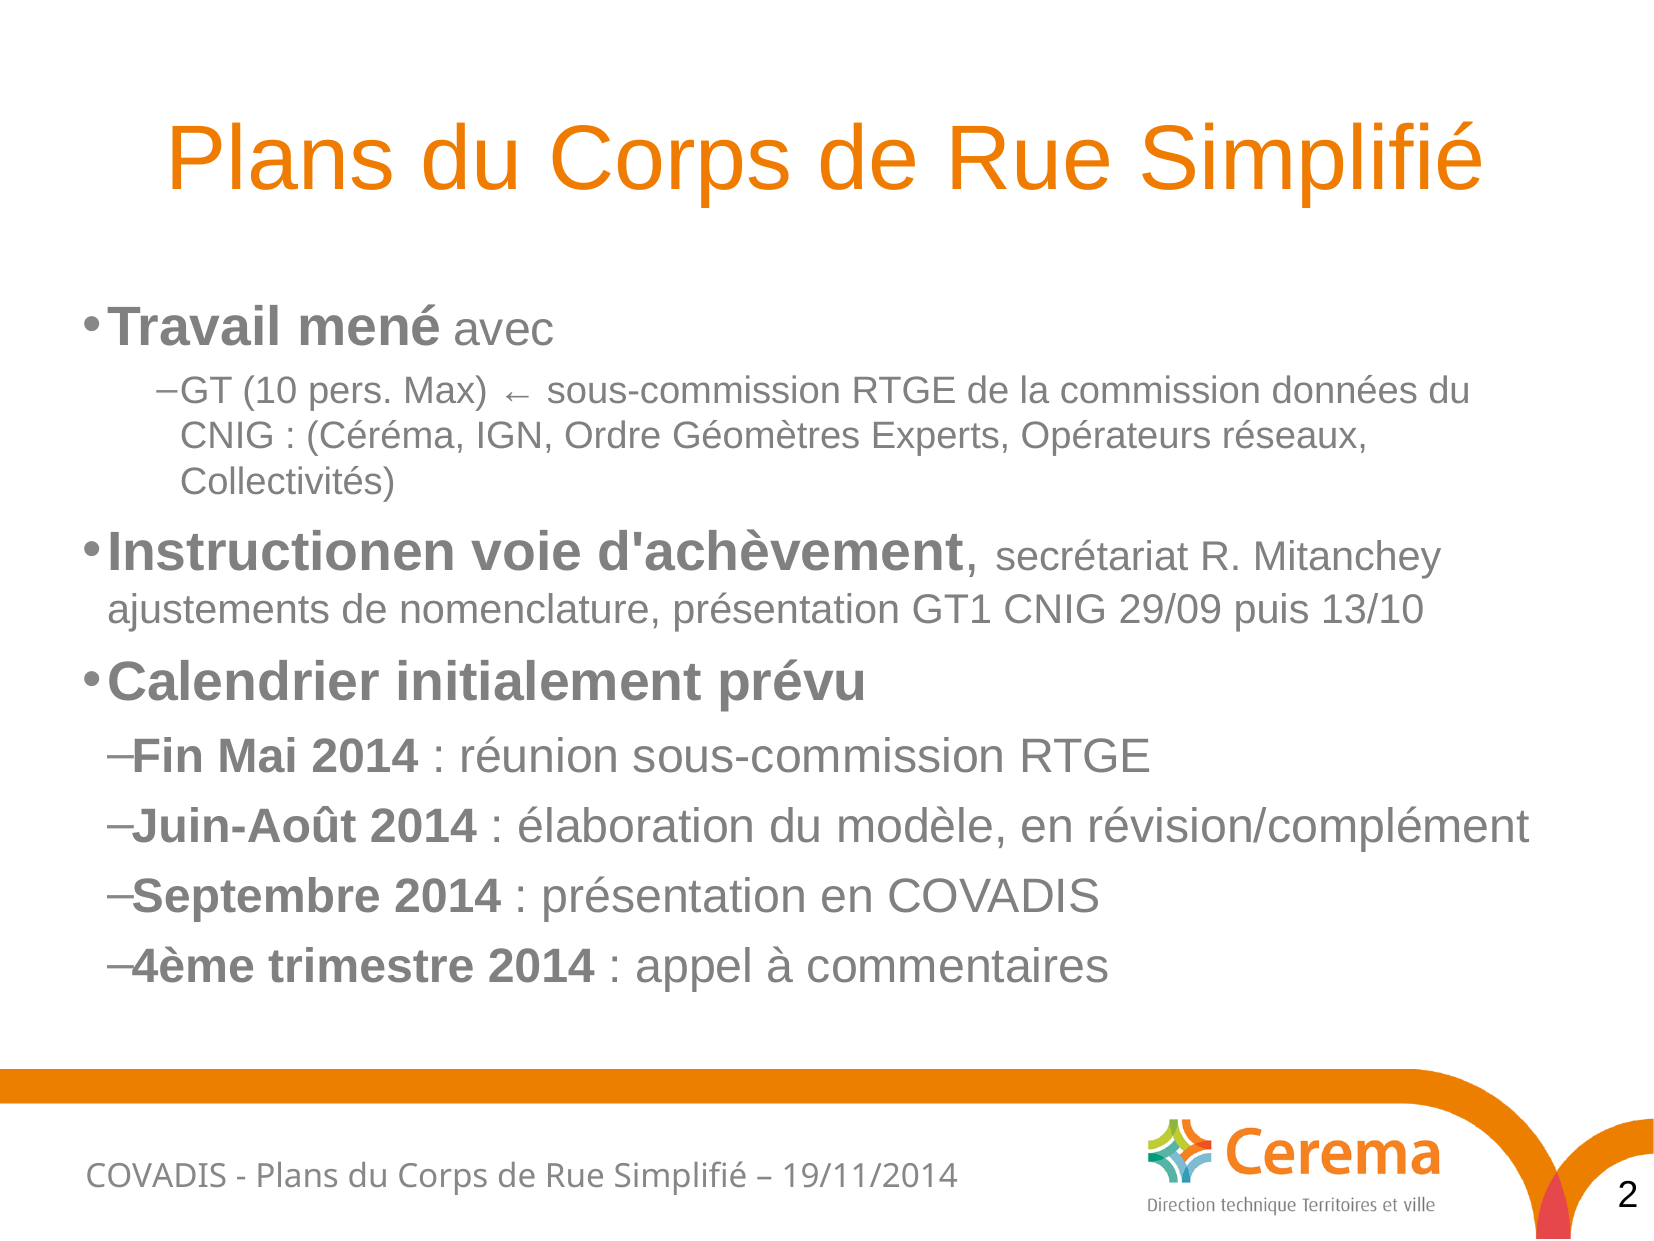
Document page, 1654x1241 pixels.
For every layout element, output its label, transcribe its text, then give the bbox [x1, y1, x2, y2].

picture [0, 1069, 1654, 1239]
title Plans du Corps de Rue Simplifié [82, 49, 1571, 257]
list Travail mené avec GT (10 pers. Max) ← sous-commission RTGE de la commission données du CNIG : (Céréma, IGN, Ordre Géomètres Experts, Opérateurs réseaux, Collectivités) Instructionen voie d'achèvement, secrétariat R. Mitanchey ajustements de nomenclature, présentation GT1 CNIG 29/09 puis 13/10 Calendrier initialement prévu Fin Mai 2014 : réunion sous-commission RTGE Juin-Août 2014 : élaboration du modèle, en révision/complément Septembre 2014 : présentation en COVADIS 4ème trimestre 2014 : appel à commentaires [82, 290, 1538, 1010]
